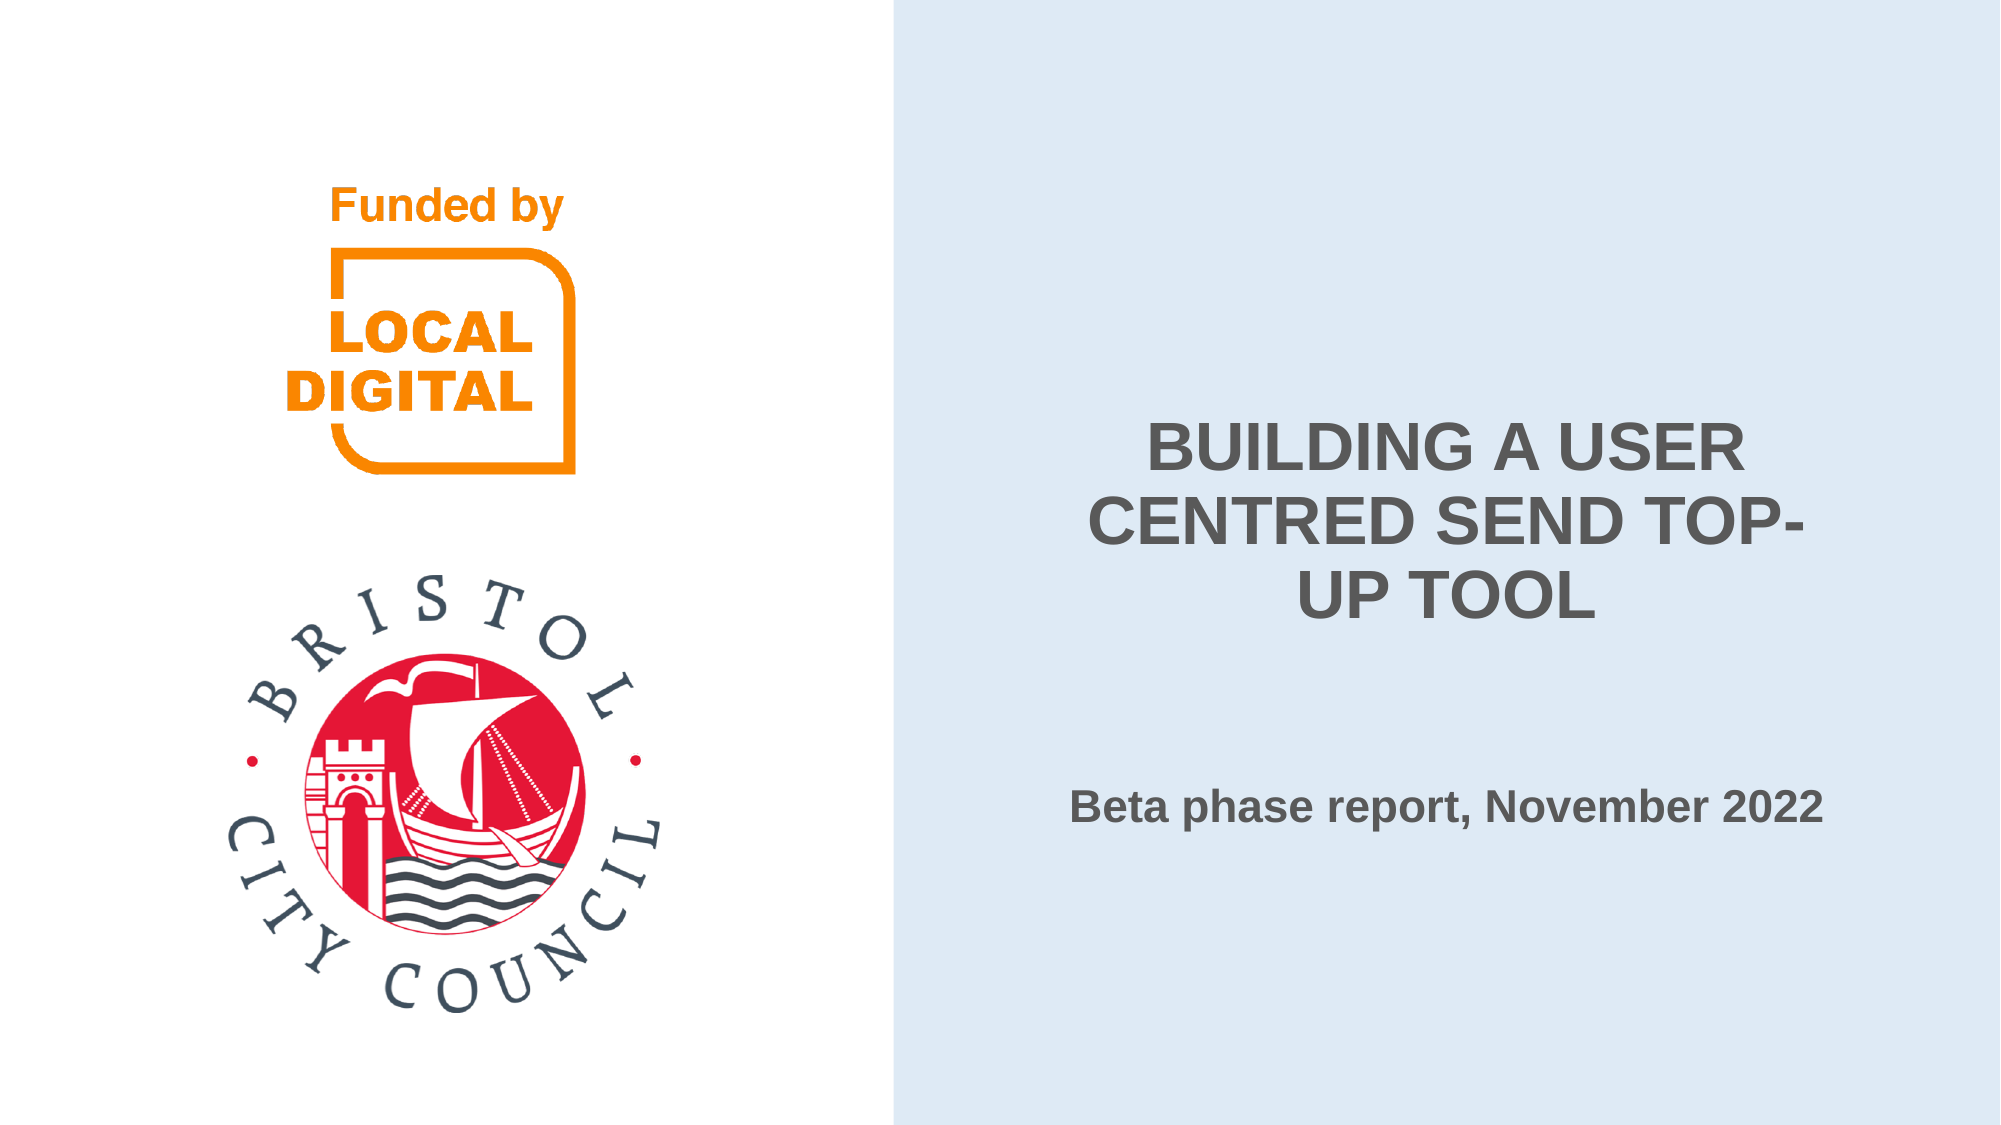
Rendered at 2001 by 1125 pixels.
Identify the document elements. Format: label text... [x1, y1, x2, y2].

title BUILDING A USER CENTRED SEND TOP-UP TOOL Beta phase report, November 2022 [1048, 396, 1845, 840]
text_box [0, 0, 2000, 1125]
picture [220, 575, 675, 1013]
picture [228, 112, 666, 550]
